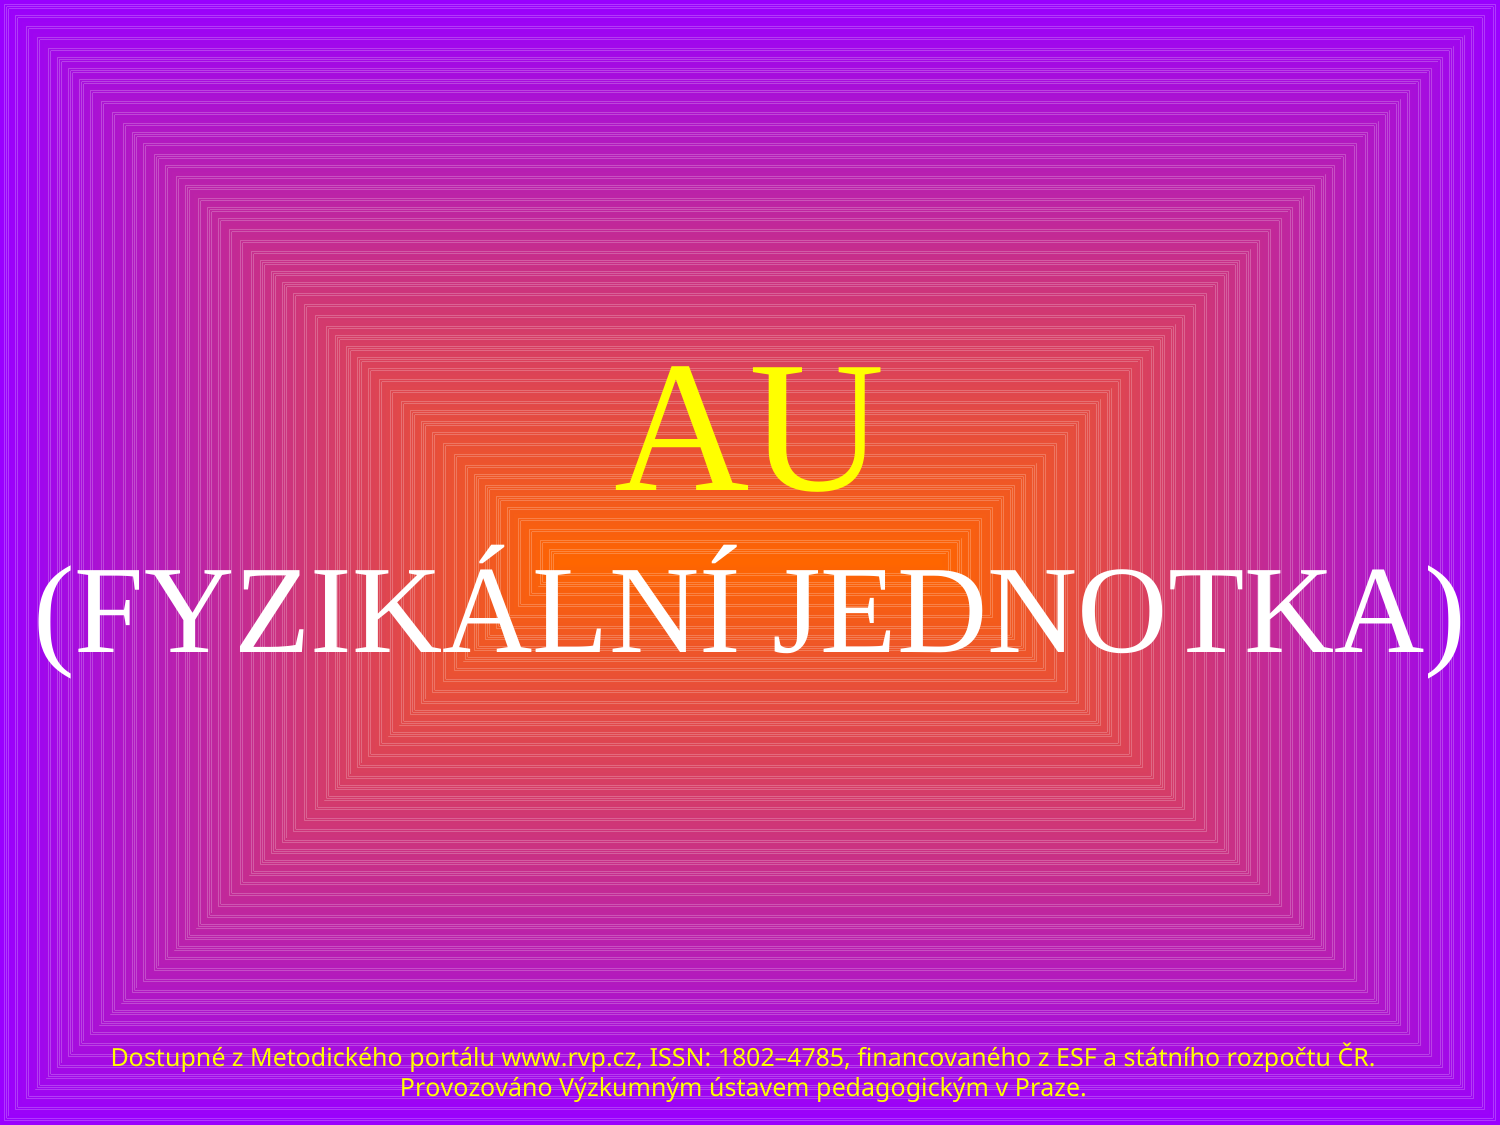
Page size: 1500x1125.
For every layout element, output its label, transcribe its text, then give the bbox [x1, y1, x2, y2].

text_box AU (FYZIKÁLNÍ JEDNOTKA) [0, 294, 1500, 686]
text_box Dostupné z Metodického portálu www.rvp.cz, ISSN: 1802–4785, financovaného z ESF a státního rozpočtu ČR. Provozováno Výzkumným ústavem pedagogickým v Praze. [35, 1041, 1454, 1102]
